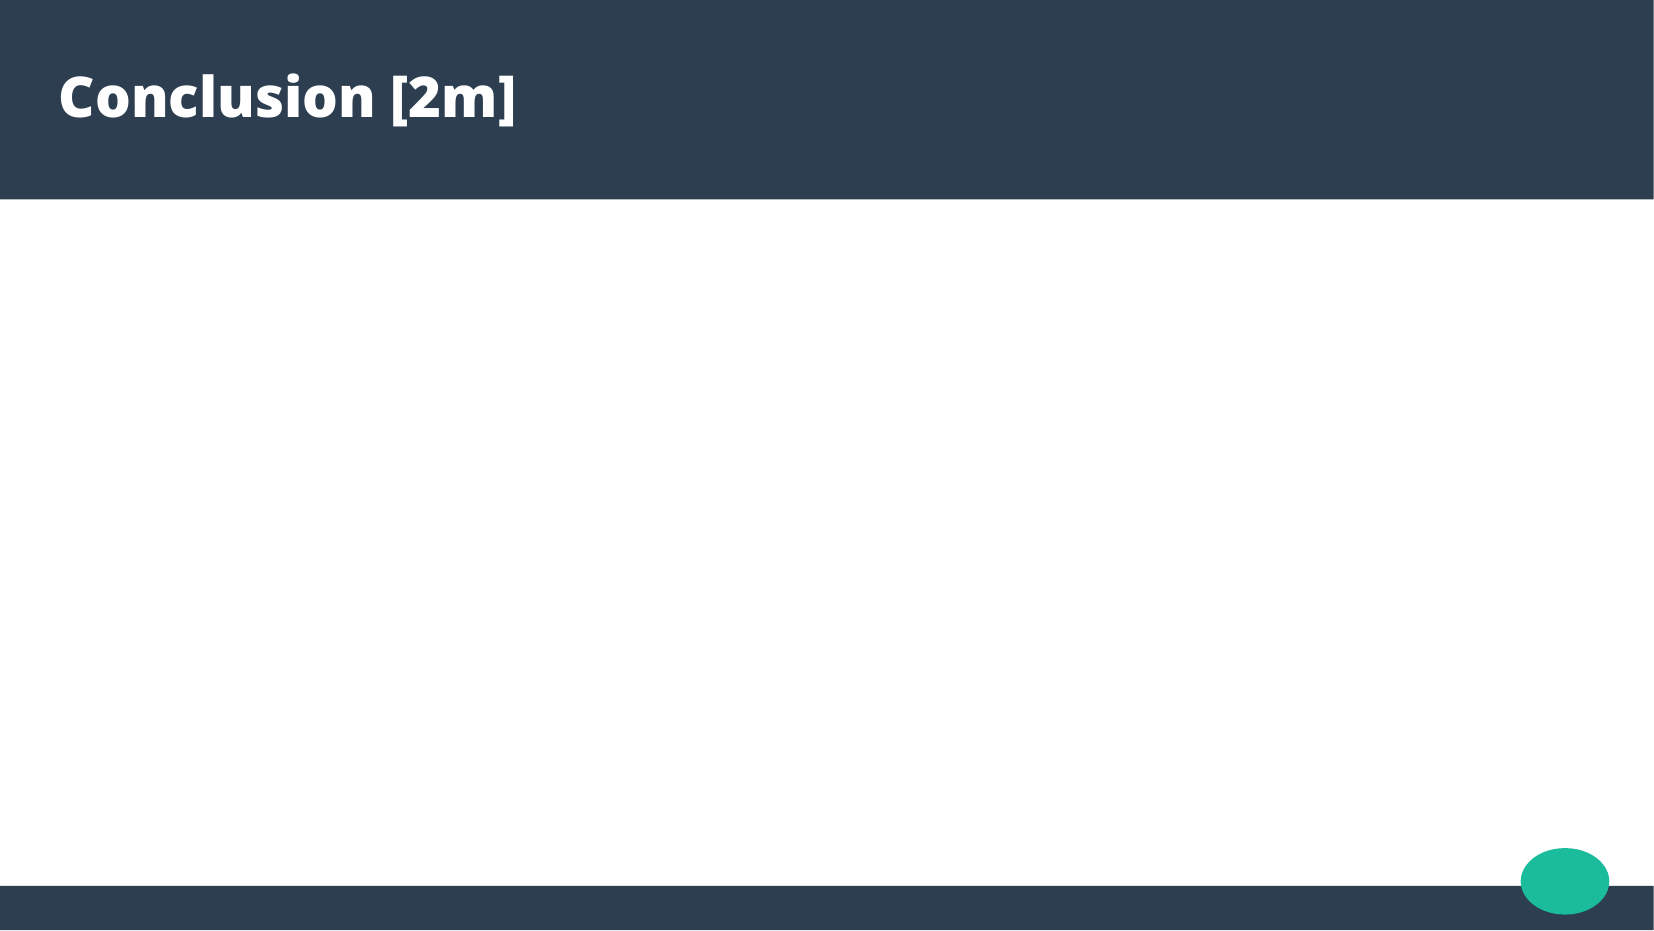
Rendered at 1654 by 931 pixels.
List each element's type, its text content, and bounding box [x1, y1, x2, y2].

title Conclusion [2m] [59, 37, 1595, 155]
